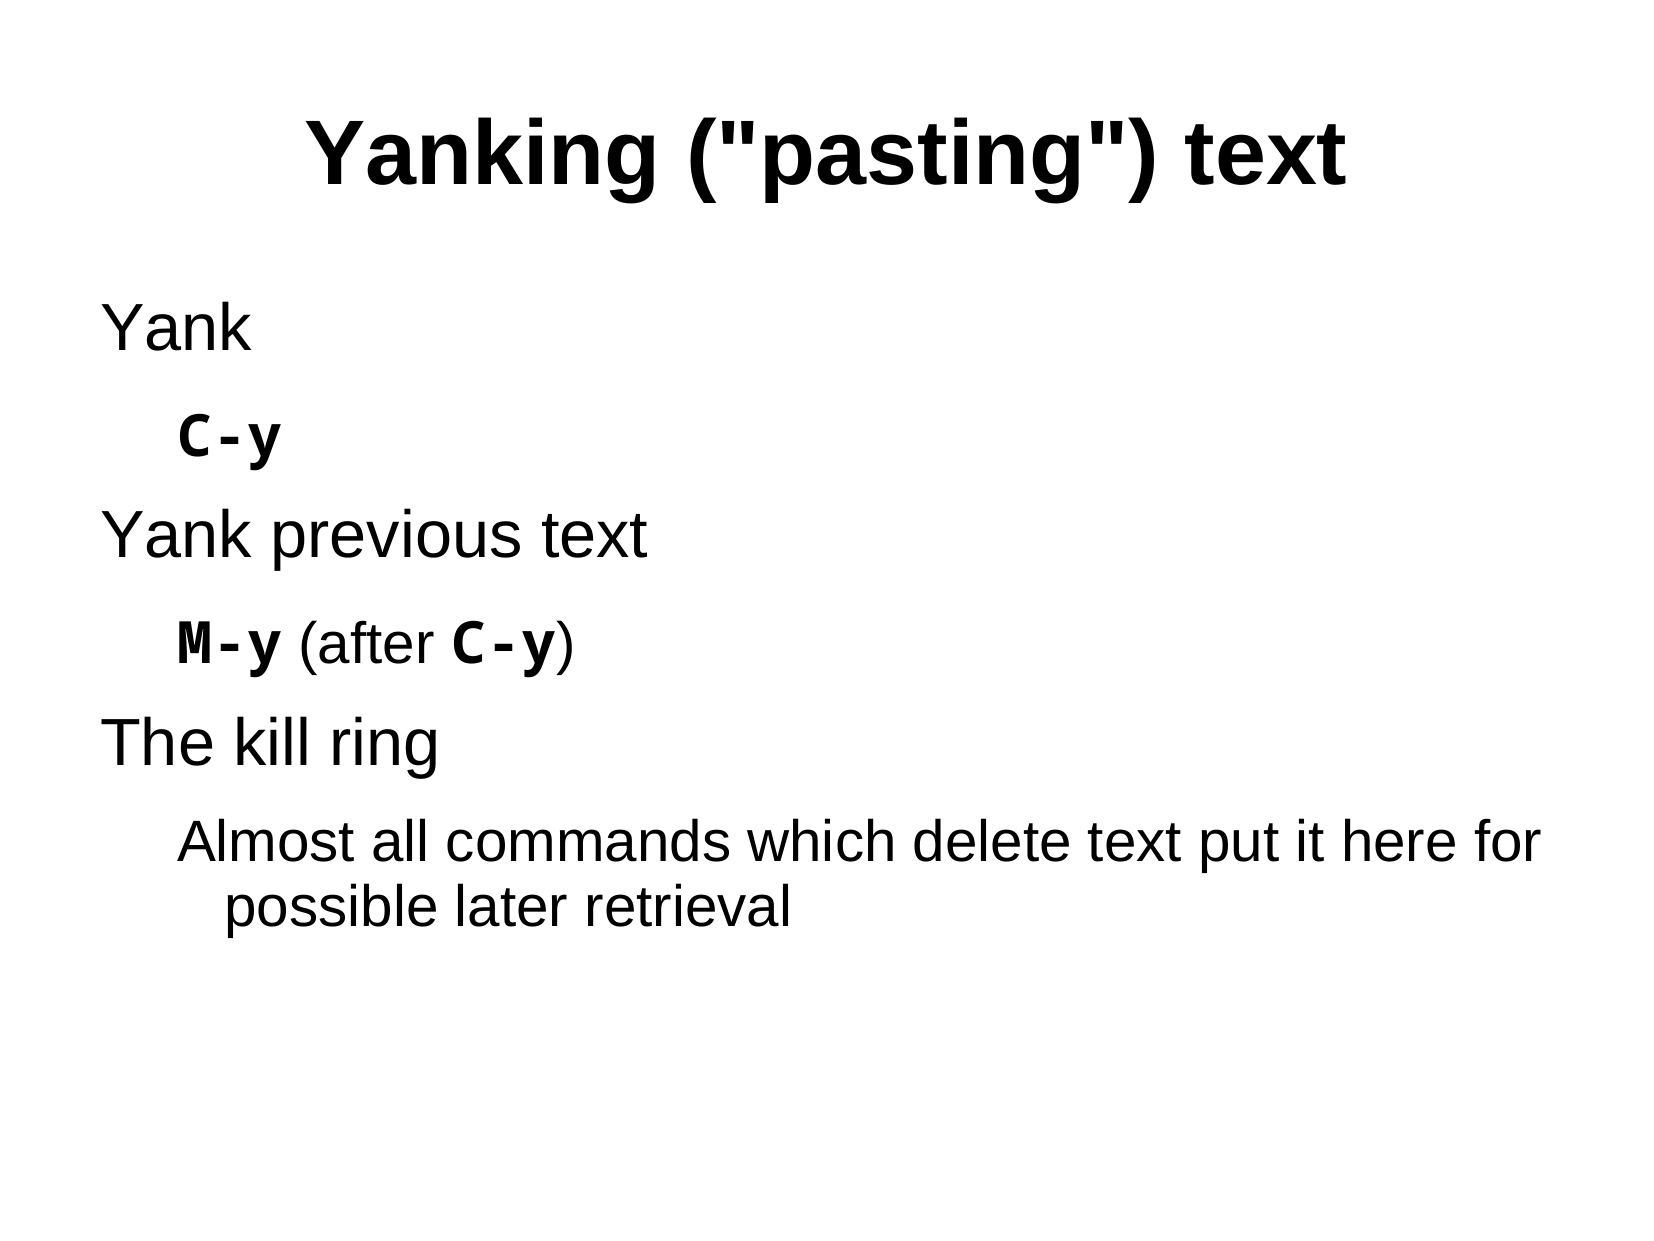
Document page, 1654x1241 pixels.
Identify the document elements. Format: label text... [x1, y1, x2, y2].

title Yanking ("pasting") text [82, 49, 1571, 257]
list Yank C-y Yank previous text M-y (after C-y) The kill ring Almost all commands which delete text put it here for possible later retrieval [82, 290, 1571, 1109]
